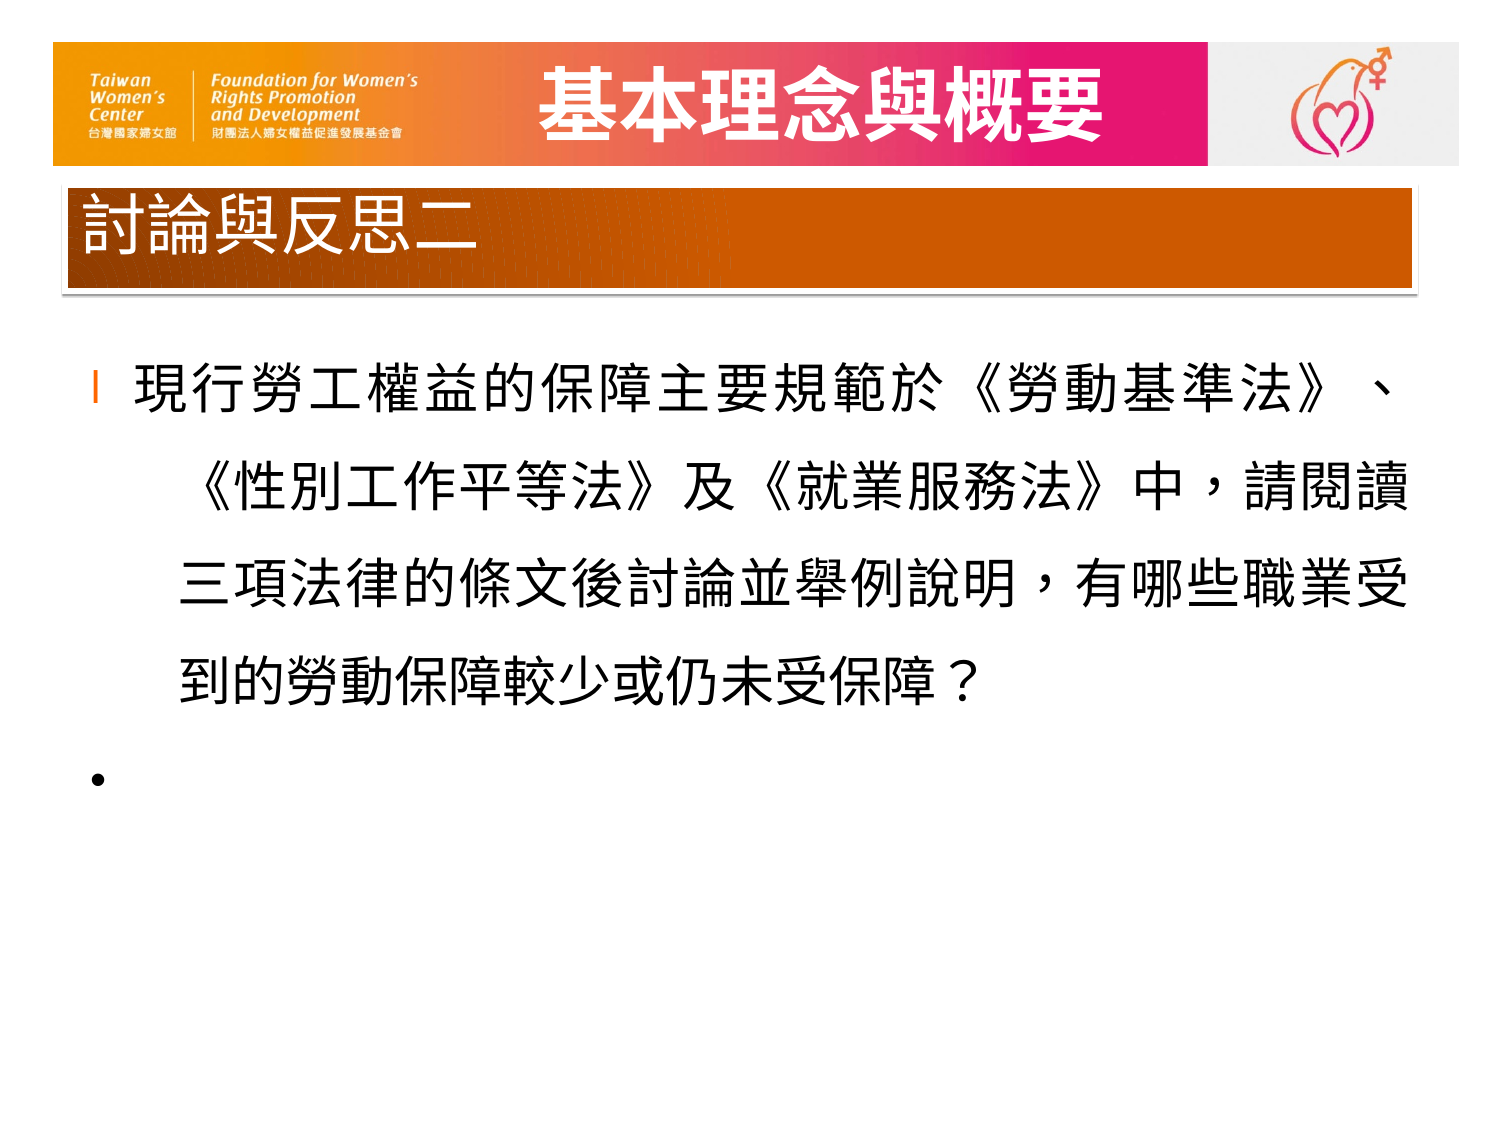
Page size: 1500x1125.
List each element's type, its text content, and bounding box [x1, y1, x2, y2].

text_box 討論與反思二 [64, 184, 1415, 291]
text_box 基本理念與概要 [218, 45, 1426, 161]
list 現行勞工權益的保障主要規範於《勞動基準法》、《性別工作平等法》及《就業服務法》中，請閱讀三項法律的條文後討論並舉例說明，有哪些職業受到的勞動保障較少或仍未受保障？ [75, 314, 1426, 1006]
text_box [76, 314, 1427, 411]
